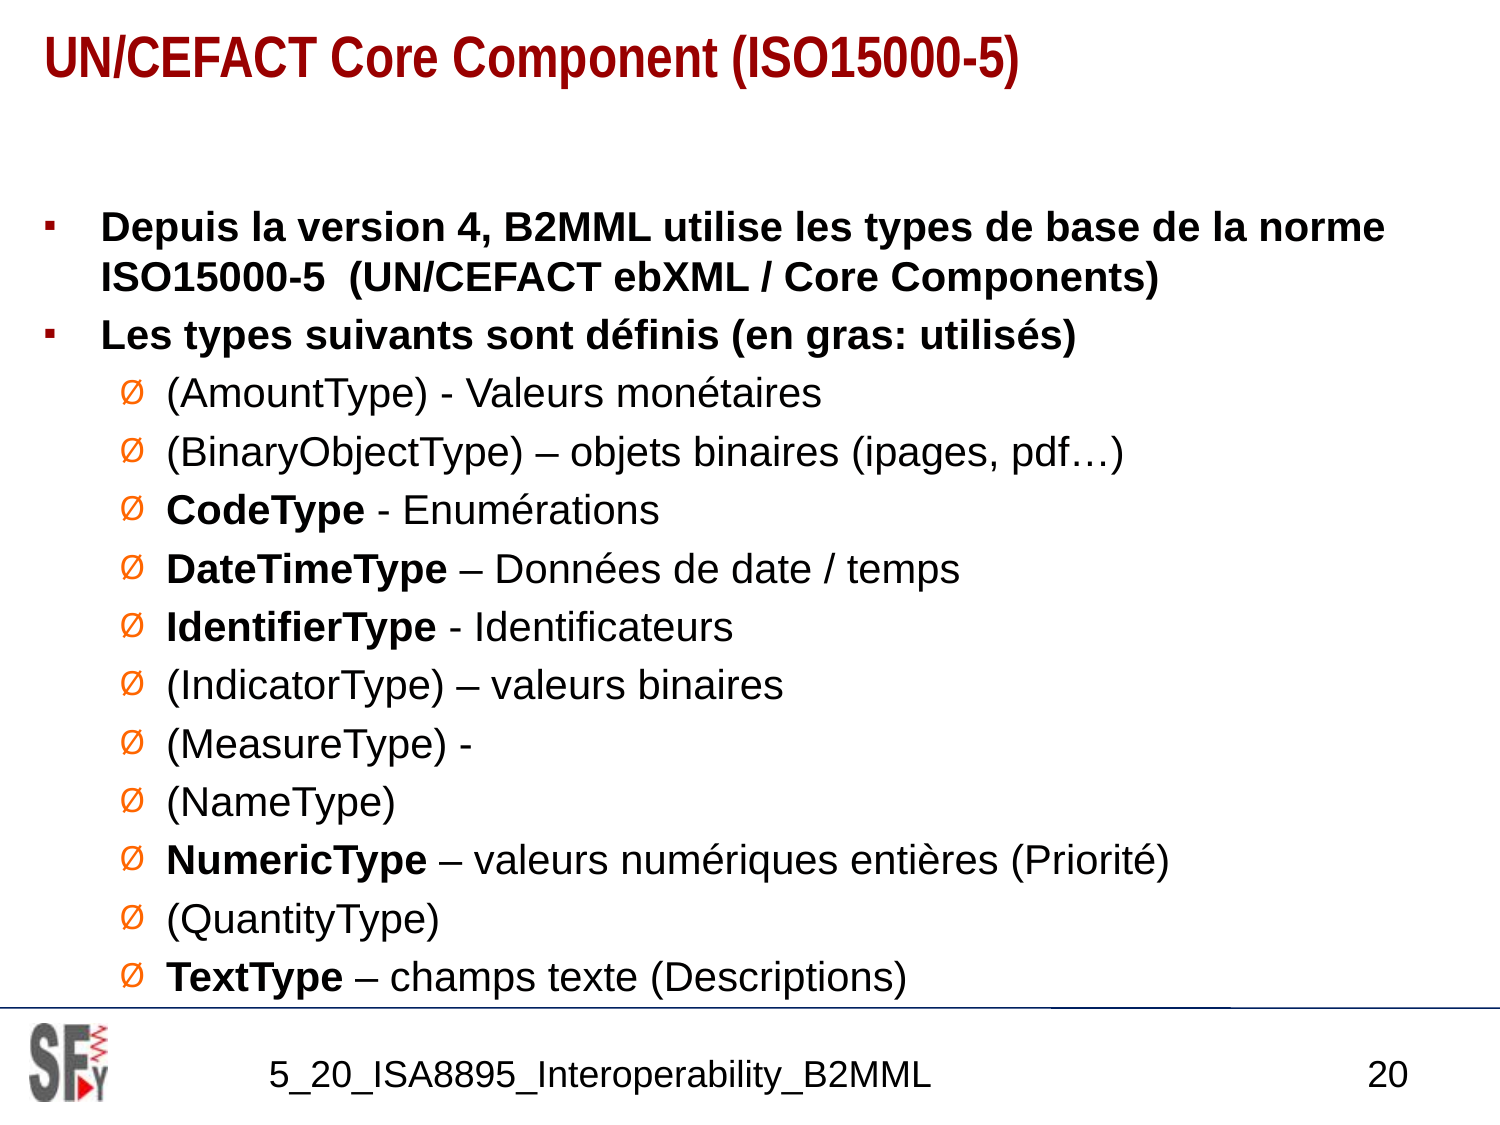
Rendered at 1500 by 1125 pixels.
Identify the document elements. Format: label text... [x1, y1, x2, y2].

footer 5_20_ISA8895_Interoperability_B2MML [253, 1034, 1336, 1103]
title UN/CEFACT Core Component (ISO15000-5) [29, 12, 1471, 138]
list Depuis la version 4, B2MML utilise les types de base de la norme ISO15000-5 (UN/CEFACT ebXML / Core Components) Les types suivants sont définis (en gras: utilisés) (AmountType) - Valeurs monétaires (BinaryObjectType) – objets binaires (ipages, pdf…) CodeType - Enumérations DateTimeType – Données de date / temps IdentifierType - Identificateurs (IndicatorType) – valeurs binaires (MeasureType) - (NameType) NumericType – valeurs numériques entières (Priorité) (QuantityType) TextType – champs texte (Descriptions) [29, 184, 1471, 988]
picture [29, 1023, 108, 1102]
slide_number <numéro> [1352, 1034, 1490, 1103]
